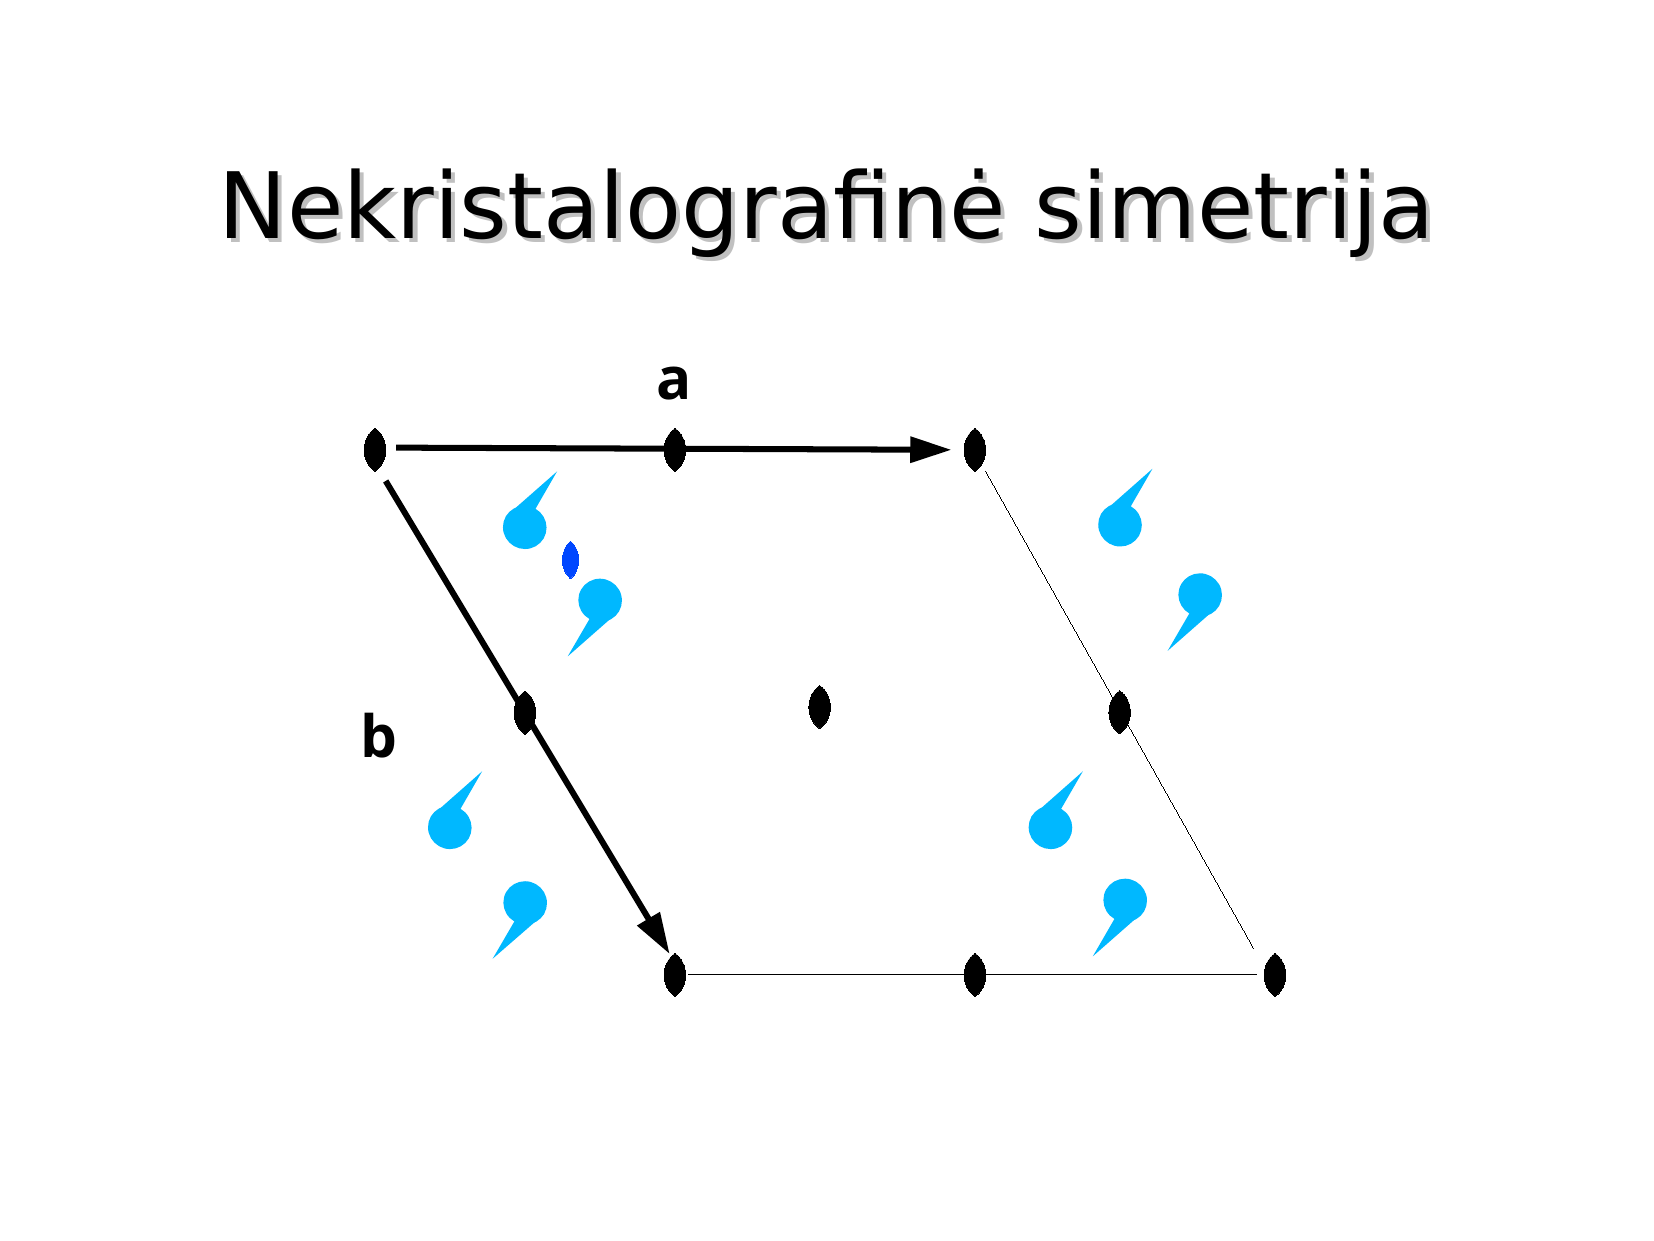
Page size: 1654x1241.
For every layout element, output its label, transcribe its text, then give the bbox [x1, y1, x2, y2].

text_box [428, 771, 483, 850]
text_box [664, 428, 686, 472]
text_box [964, 428, 986, 472]
title Nekristalografinė simetrija [121, 102, 1534, 311]
text_box [1108, 690, 1131, 734]
text_box [1098, 468, 1153, 547]
text_box [1092, 878, 1147, 957]
text_box [964, 953, 986, 997]
text_box [514, 691, 536, 735]
text_box [664, 953, 686, 997]
text_box [502, 471, 558, 550]
text_box [808, 685, 831, 729]
text_box [1264, 953, 1286, 997]
text_box b [461, 796, 469, 815]
text_box [1167, 573, 1222, 651]
text_box b [360, 695, 469, 825]
text_box [562, 541, 579, 579]
text_box [1028, 771, 1083, 850]
text_box [364, 428, 386, 472]
text_box [567, 578, 622, 657]
text_box a [656, 337, 721, 423]
text_box [492, 881, 547, 959]
